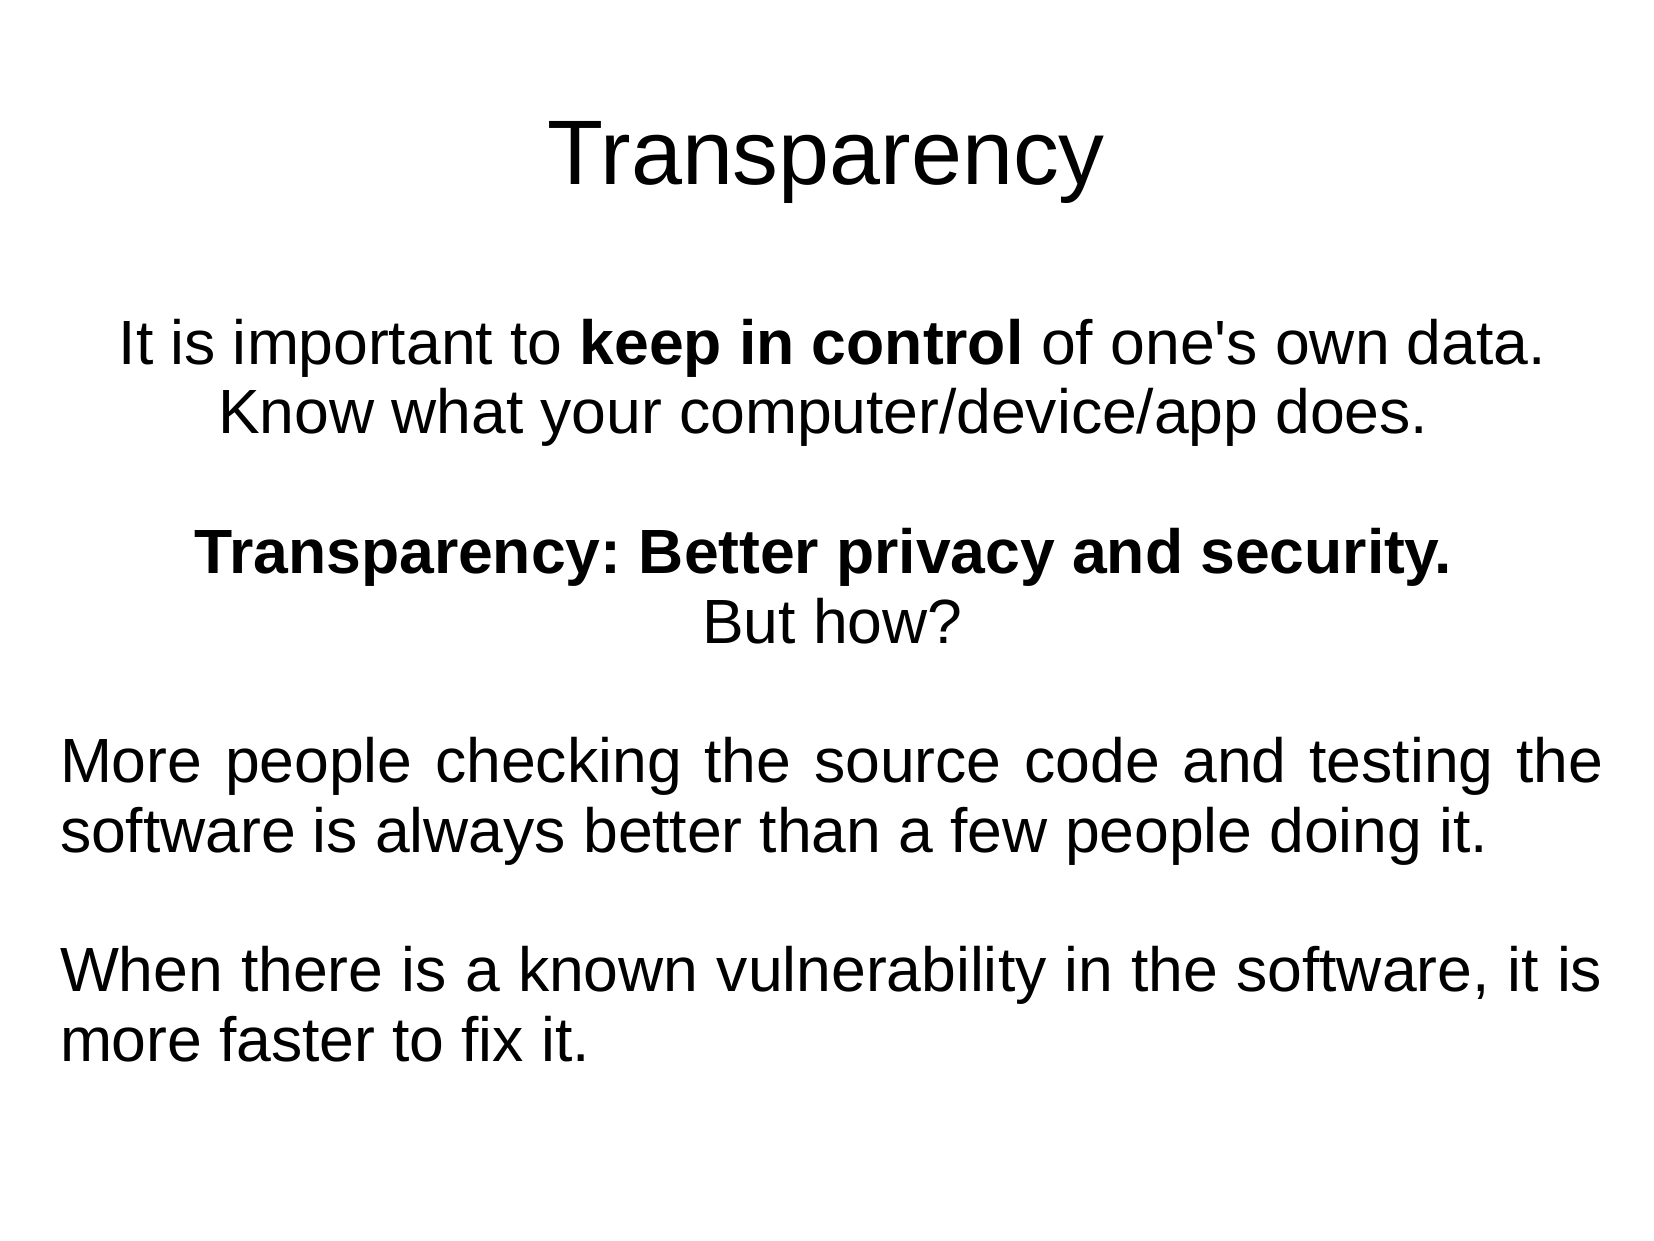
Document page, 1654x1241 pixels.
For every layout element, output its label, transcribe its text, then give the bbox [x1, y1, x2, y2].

title Transparency [82, 49, 1571, 205]
subtitle It is important to keep in control of one's own data. Know what your computer/device/app does. Transparency: Better privacy and security. But how? More people checking the source code and testing the software is always better than a few people doing it. When there is a known vulnerability in the software, it is more faster to fix it. [60, 205, 1606, 1178]
